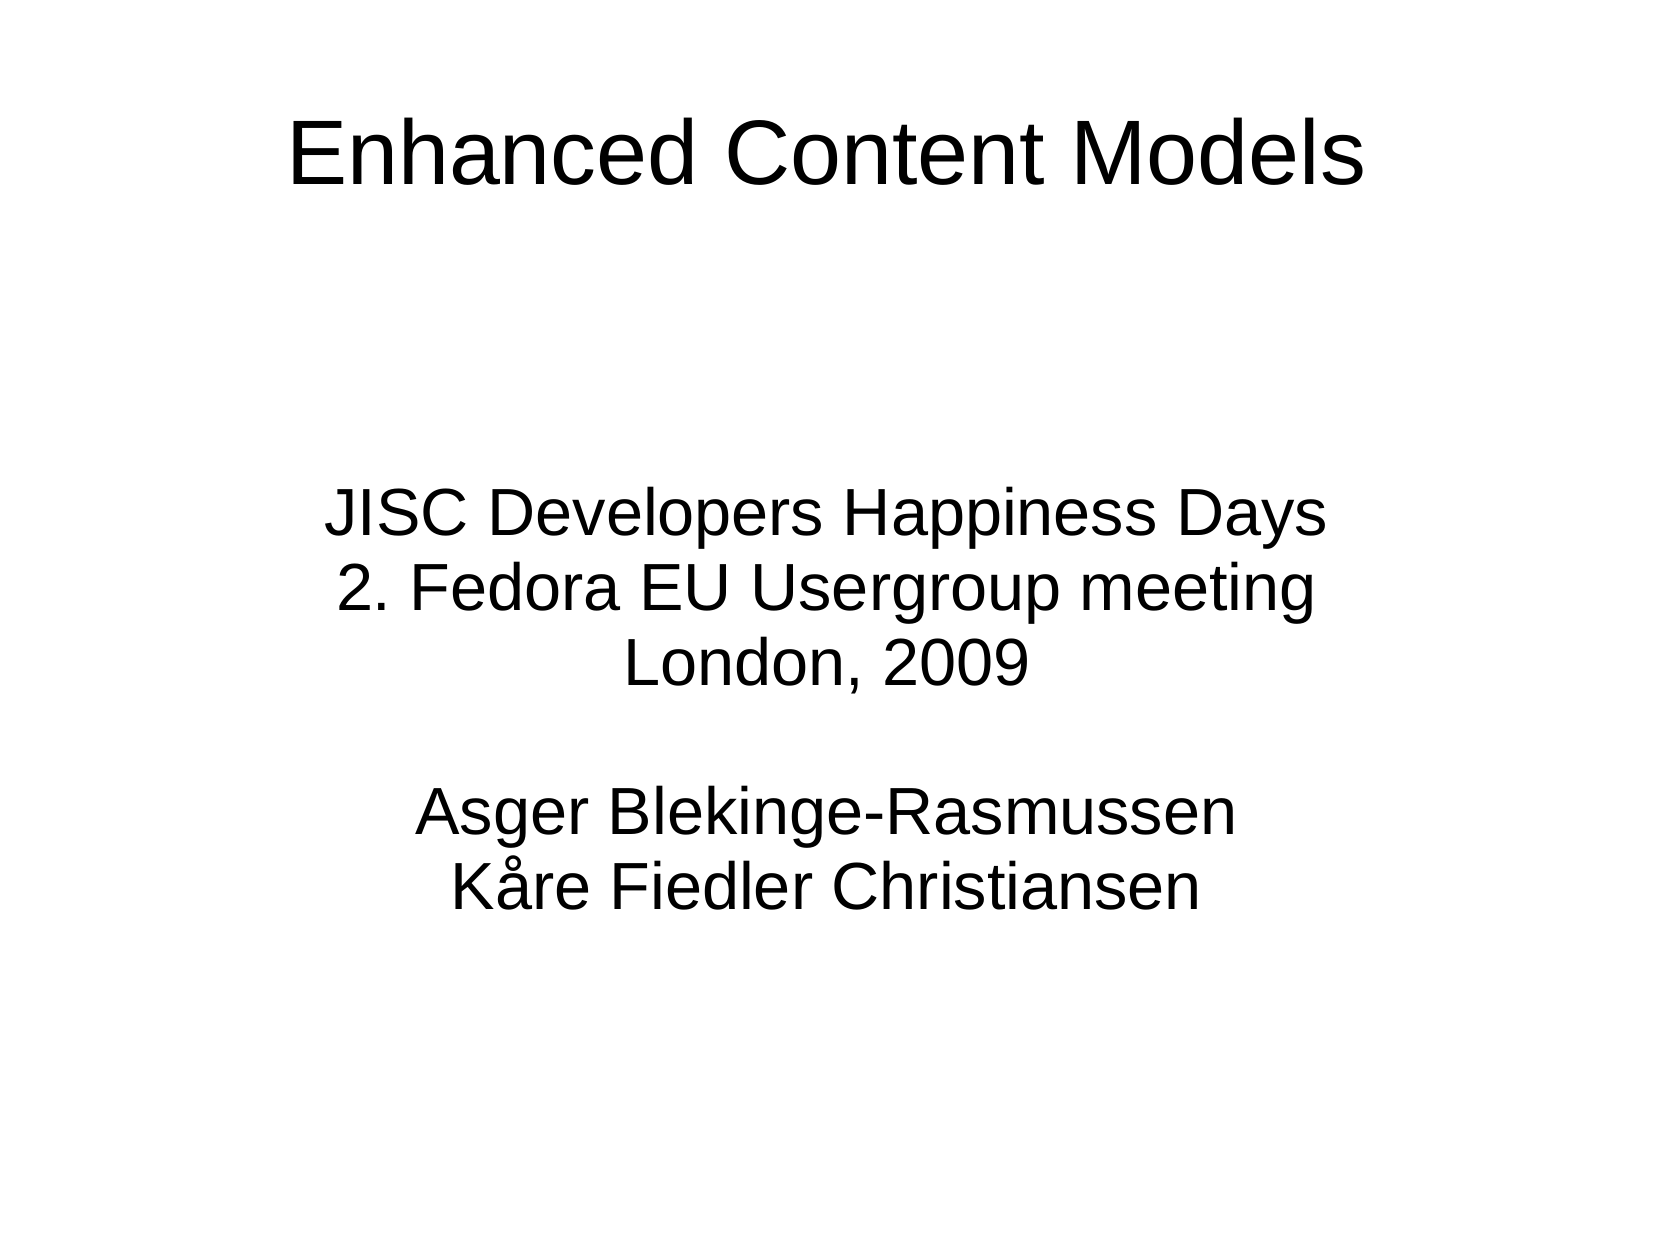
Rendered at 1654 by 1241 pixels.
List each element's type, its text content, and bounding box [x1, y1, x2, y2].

subtitle JISC Developers Happiness Days 2. Fedora EU Usergroup meeting London, 2009 Asger Blekinge-Rasmussen Kåre Fiedler Christiansen [82, 297, 1571, 1102]
title Enhanced Content Models [82, 56, 1571, 250]
